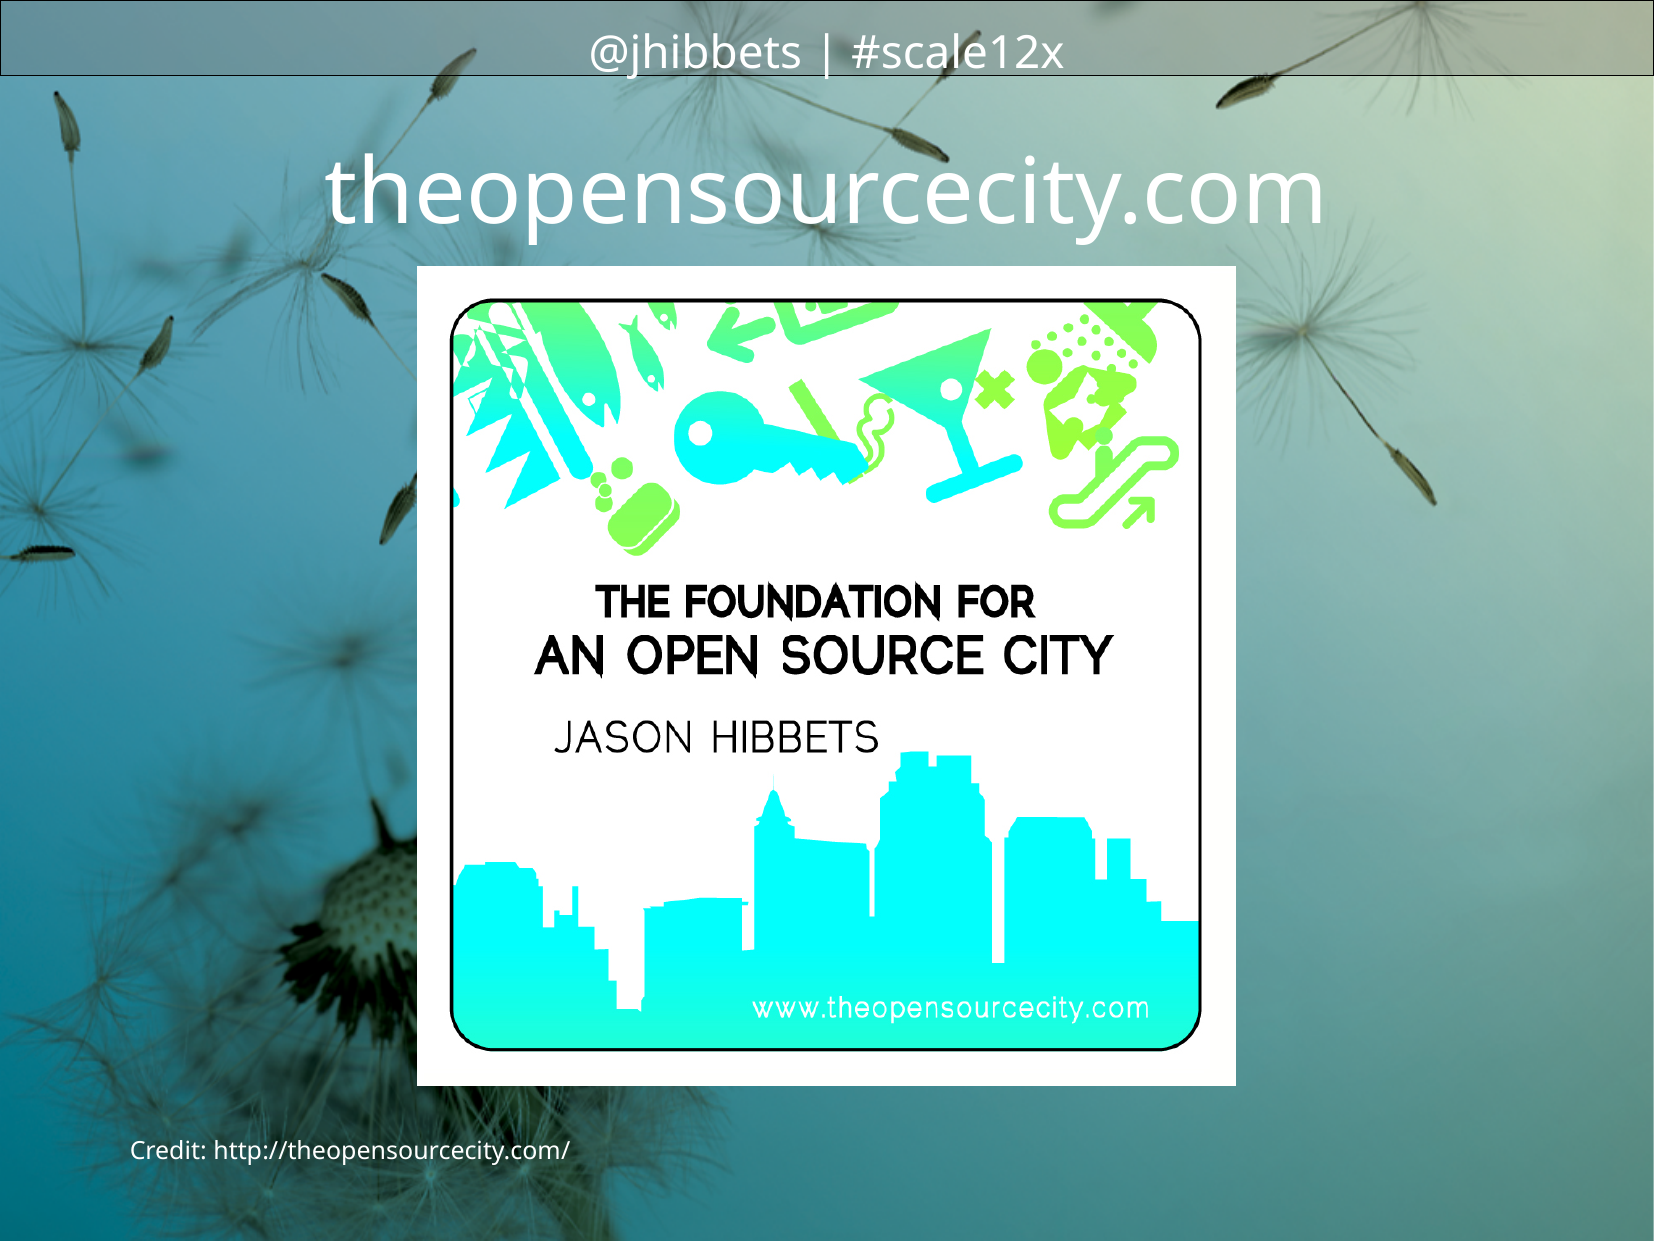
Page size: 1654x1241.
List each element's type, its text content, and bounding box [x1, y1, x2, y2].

picture [0, 76, 1654, 1241]
text_box Credit: http://theopensourcecity.com/ [115, 1125, 593, 1168]
title theopensourcecity.com [82, 84, 1571, 292]
